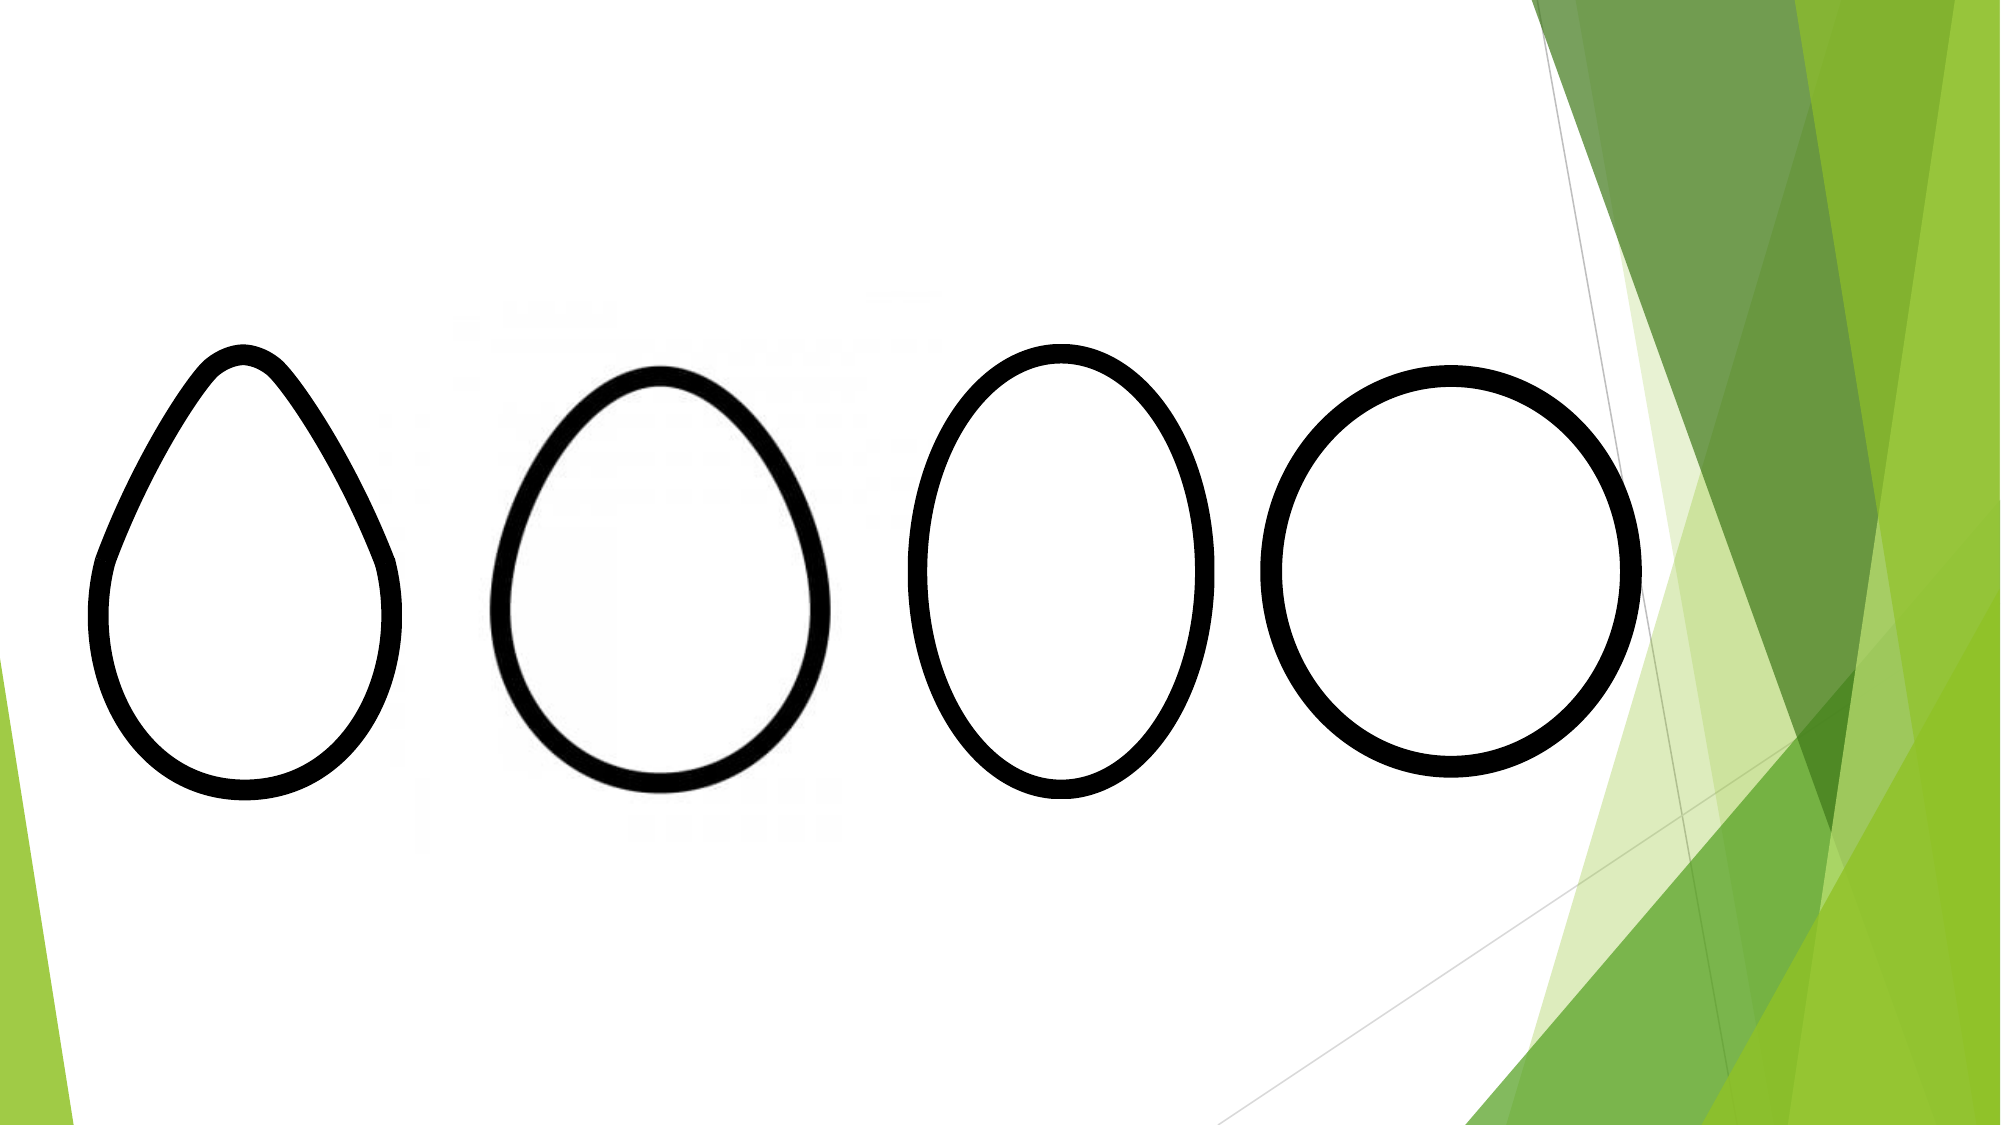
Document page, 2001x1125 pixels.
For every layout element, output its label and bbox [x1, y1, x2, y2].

picture [1260, 364, 1643, 779]
picture [87, 290, 1215, 854]
